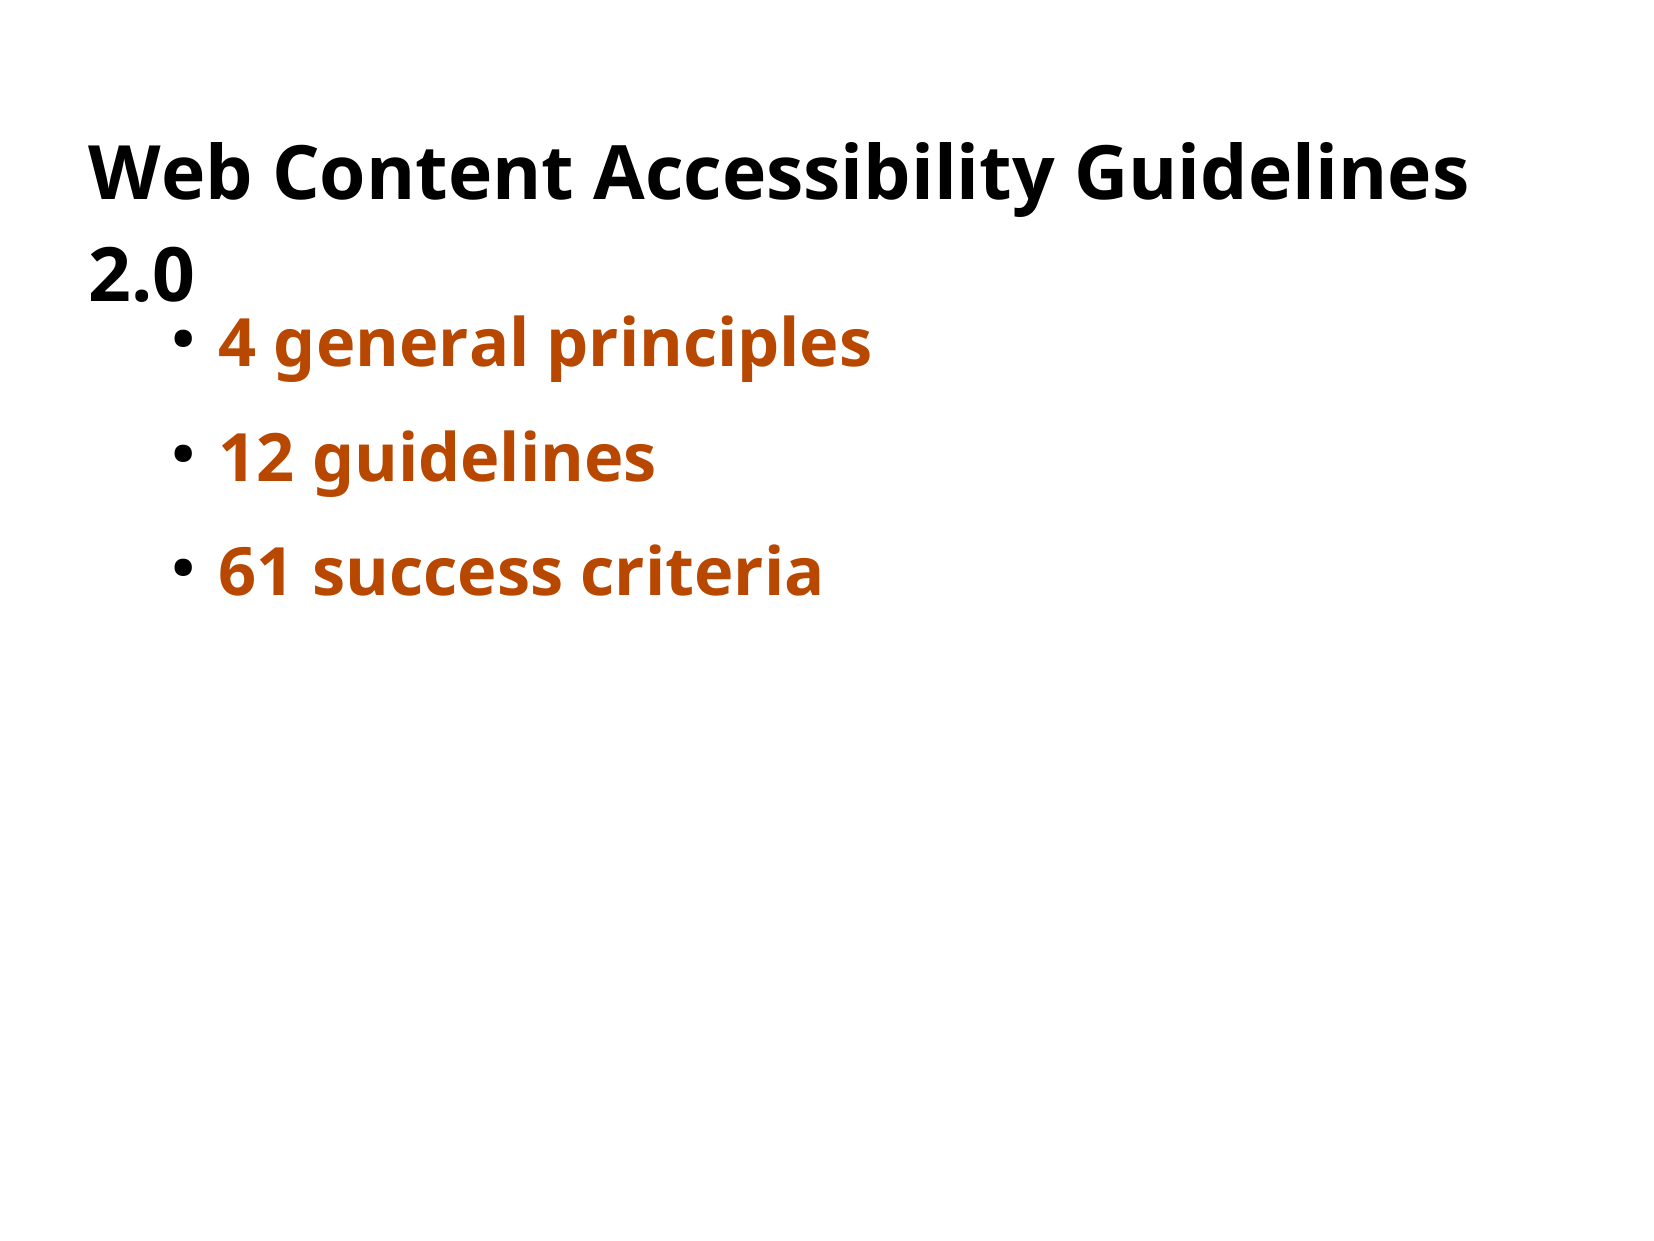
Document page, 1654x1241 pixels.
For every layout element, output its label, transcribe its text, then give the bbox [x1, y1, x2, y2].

title Web Content Accessibility Guidelines 2.0 [88, 176, 1565, 267]
list 4 general principles 12 guidelines 61 success criteria [88, 295, 1565, 1152]
